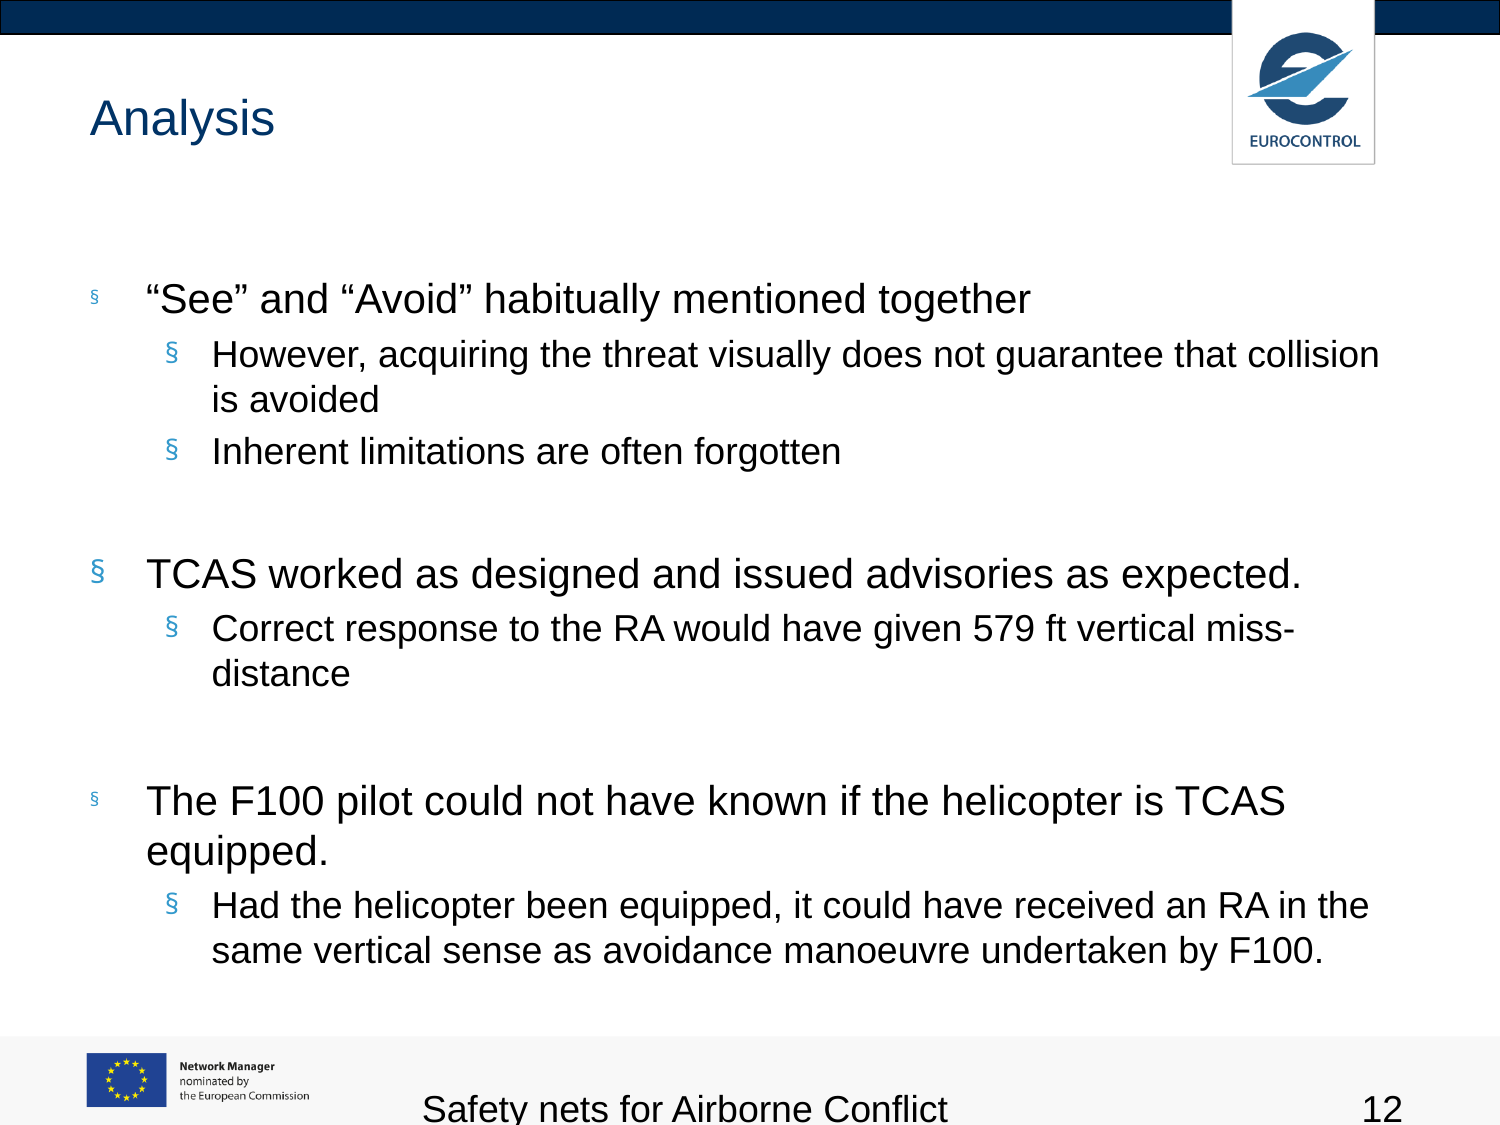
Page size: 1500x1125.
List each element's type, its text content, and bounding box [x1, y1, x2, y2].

title Analysis [75, 78, 1197, 206]
picture [1224, 0, 1382, 172]
footer Safety nets for Airborne Conflict [407, 1078, 1092, 1123]
slide_number <number> [1346, 1078, 1425, 1123]
picture [85, 1051, 310, 1108]
list “See” and “Avoid” habitually mentioned together However, acquiring the threat visually does not guarantee that collision is avoided Inherent limitations are often forgotten TCAS worked as designed and issued advisories as expected. Correct response to the RA would have given 579 ft vertical miss-distance The F100 pilot could not have known if the helicopter is TCAS equipped. Had the helicopter been equipped, it could have received an RA in the same vertical sense as avoidance manoeuvre undertaken by F100. [75, 264, 1425, 1004]
